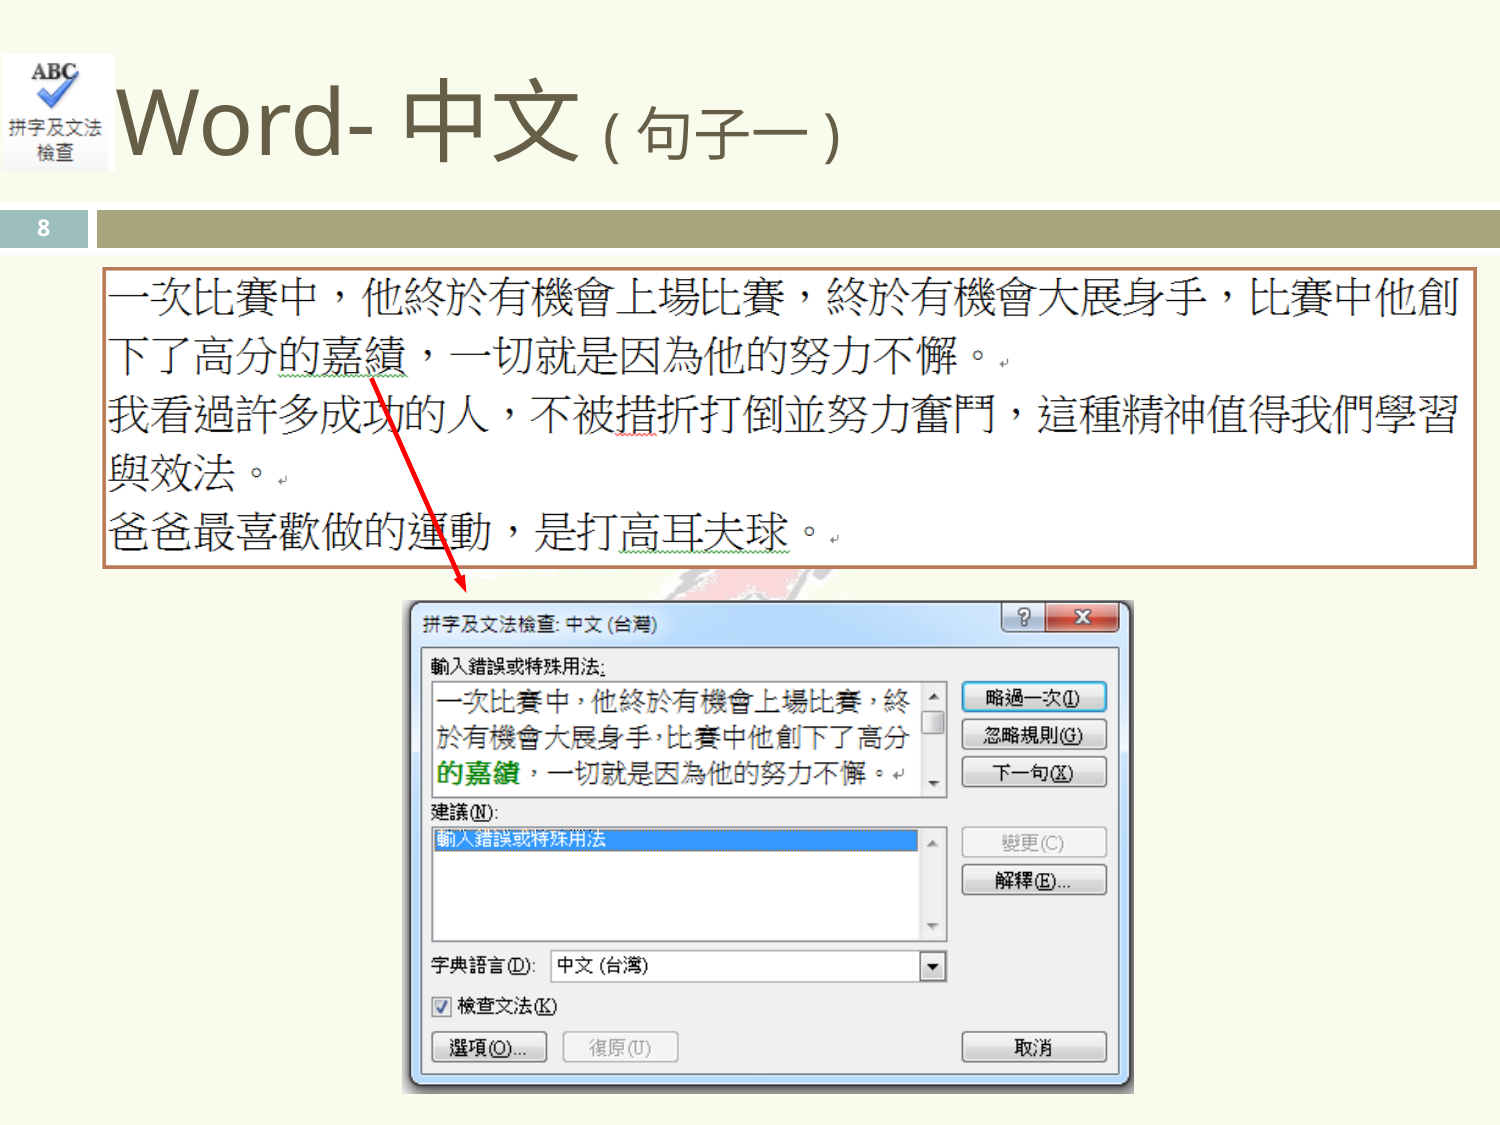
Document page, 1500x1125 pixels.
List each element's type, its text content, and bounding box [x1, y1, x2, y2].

text_box 8 [0, 208, 88, 249]
title Word-中文(句子一) [100, 37, 1438, 201]
picture [100, 267, 1477, 569]
picture [402, 600, 1134, 1095]
picture [2, 54, 115, 171]
